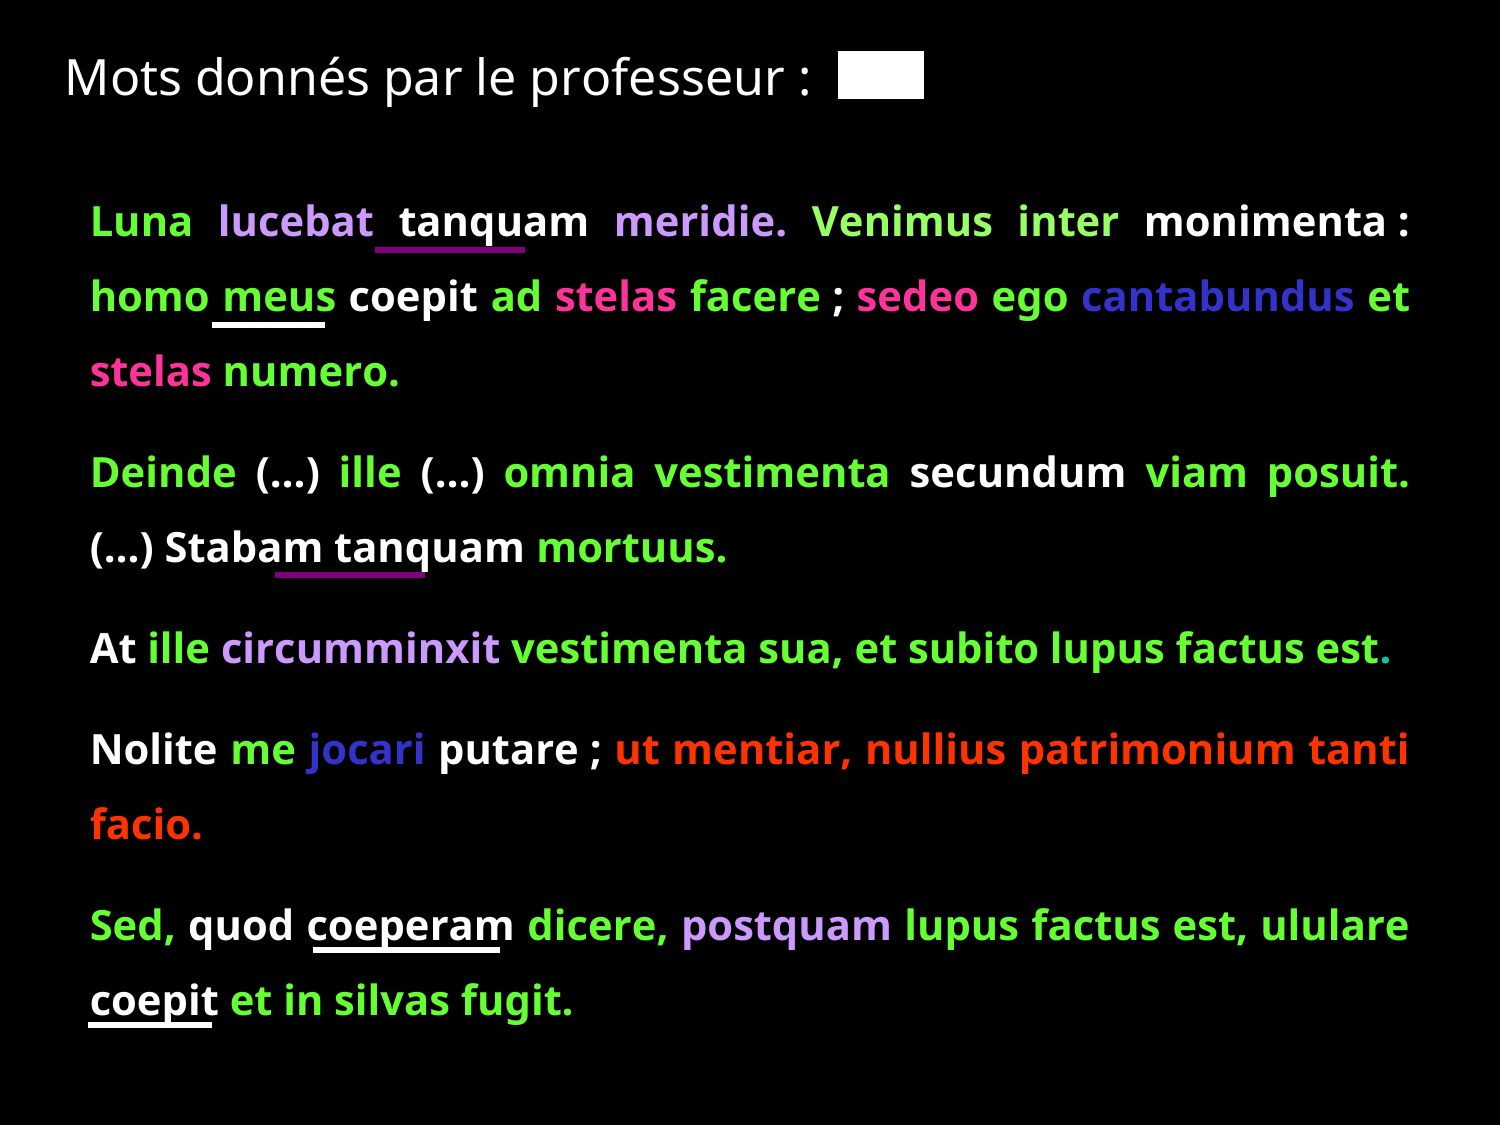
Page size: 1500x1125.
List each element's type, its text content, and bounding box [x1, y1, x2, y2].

text_box Luna lucebat tanquam meridie. Venimus inter monimenta : homo meus coepit ad stelas facere ; sedeo ego cantabundus et stelas numero. Deinde (…) ille (…) omnia vestimenta secundum viam posuit. (…) Stabam tanquam mortuus. At ille circumminxit vestimenta sua, et subito lupus factus est. Nolite me jocari putare ; ut mentiar, nullius patrimonium tanti facio. Sed, quod coeperam dicere, postquam lupus factus est, ululare coepit et in silvas fugit. [75, 162, 1426, 1032]
text_box [837, 50, 925, 100]
text_box Mots donnés par le professeur : [50, 37, 1376, 113]
